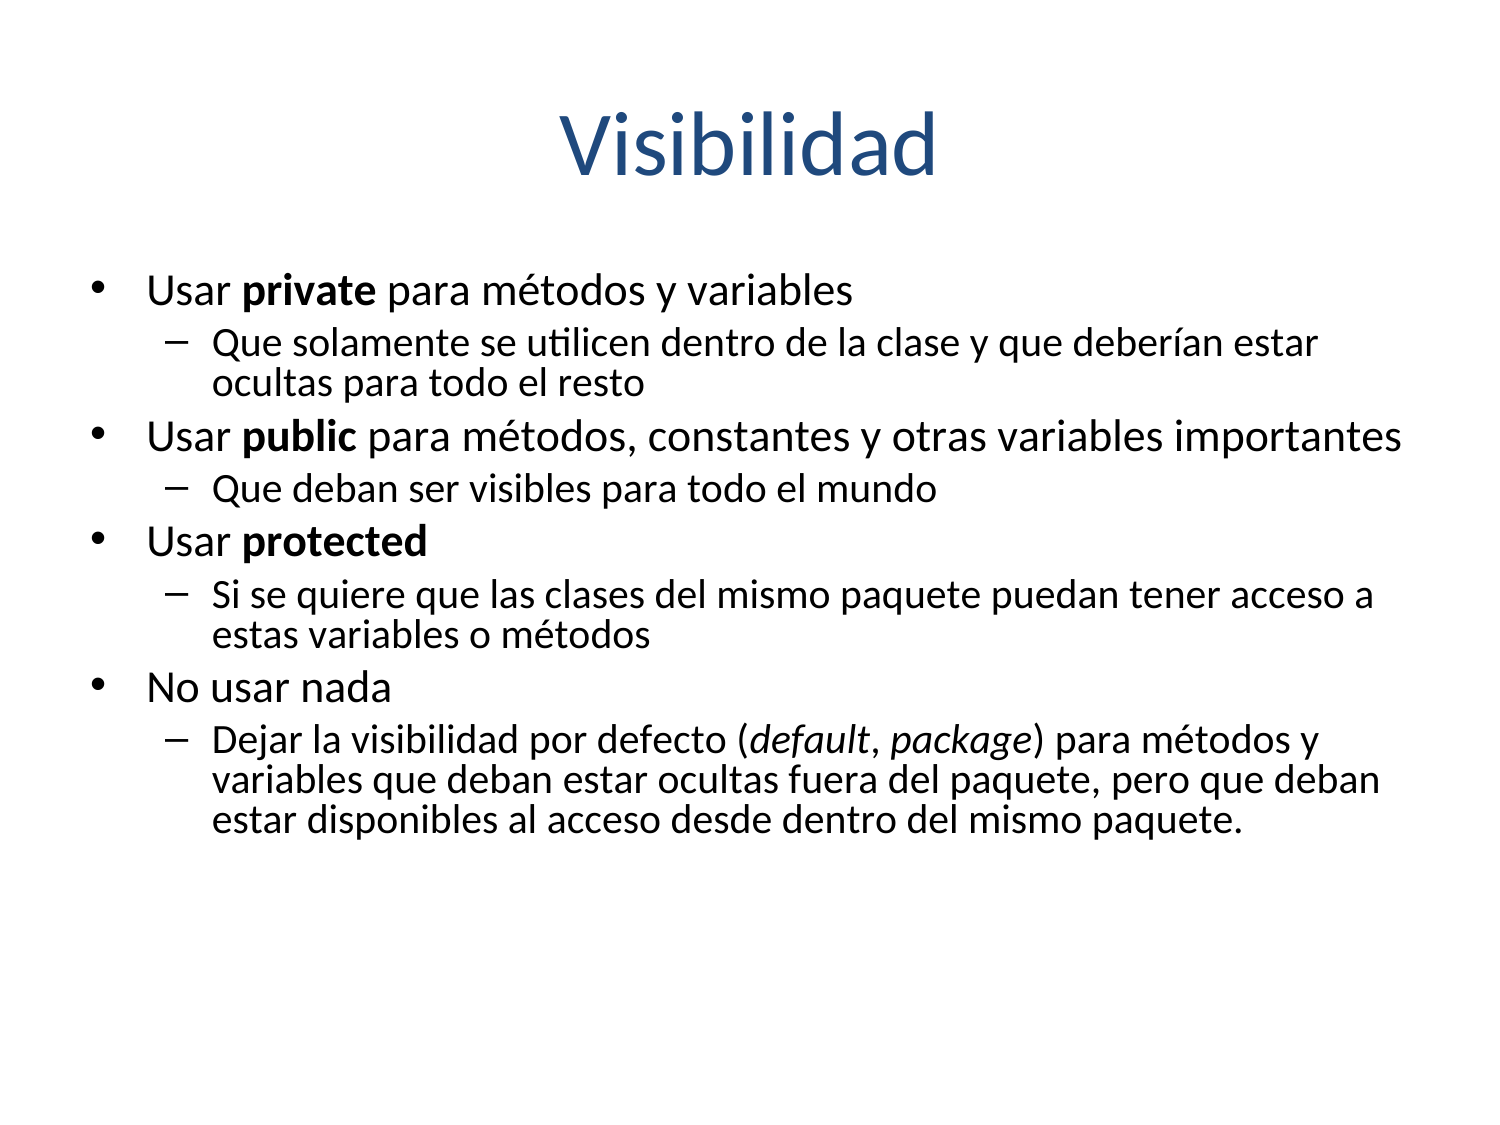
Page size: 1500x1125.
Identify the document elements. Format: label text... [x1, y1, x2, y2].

title Visibilidad [75, 45, 1426, 233]
list Usar private para métodos y variables Que solamente se utilicen dentro de la clase y que deberían estar ocultas para todo el resto Usar public para métodos, constantes y otras variables importantes Que deban ser visibles para todo el mundo Usar protected Si se quiere que las clases del mismo paquete puedan tener acceso a estas variables o métodos No usar nada Dejar la visibilidad por defecto (default, package) para métodos y variables que deban estar ocultas fuera del paquete, pero que deban estar disponibles al acceso desde dentro del mismo paquete. [75, 262, 1426, 1005]
